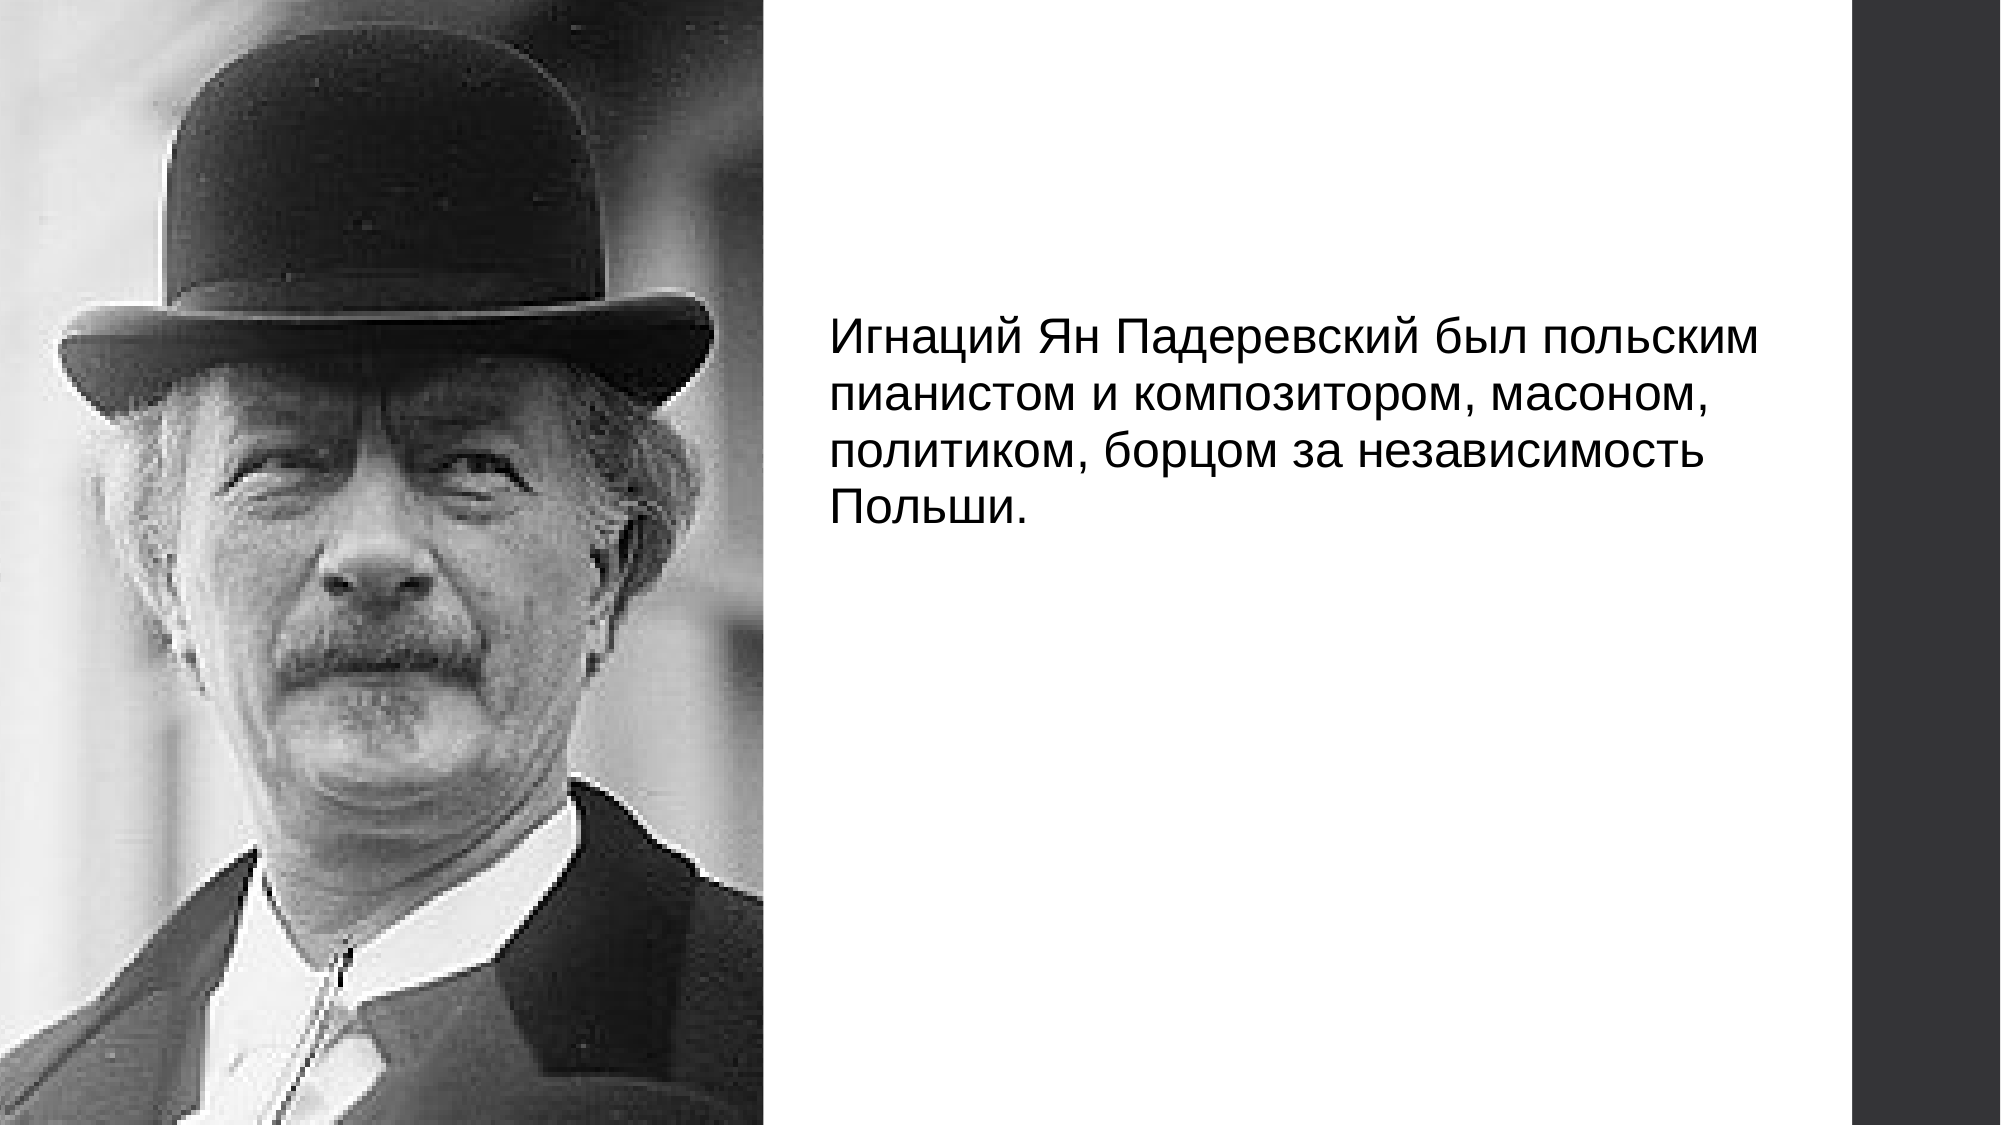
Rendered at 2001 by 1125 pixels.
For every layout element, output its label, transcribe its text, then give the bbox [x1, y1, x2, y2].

text_box [1852, 0, 2000, 1125]
picture [0, 0, 764, 1125]
list Игнаций Ян Падеревский был польским пианистом и композитором, масоном, политиком, борцом за независимость Польши. [814, 299, 1802, 1014]
